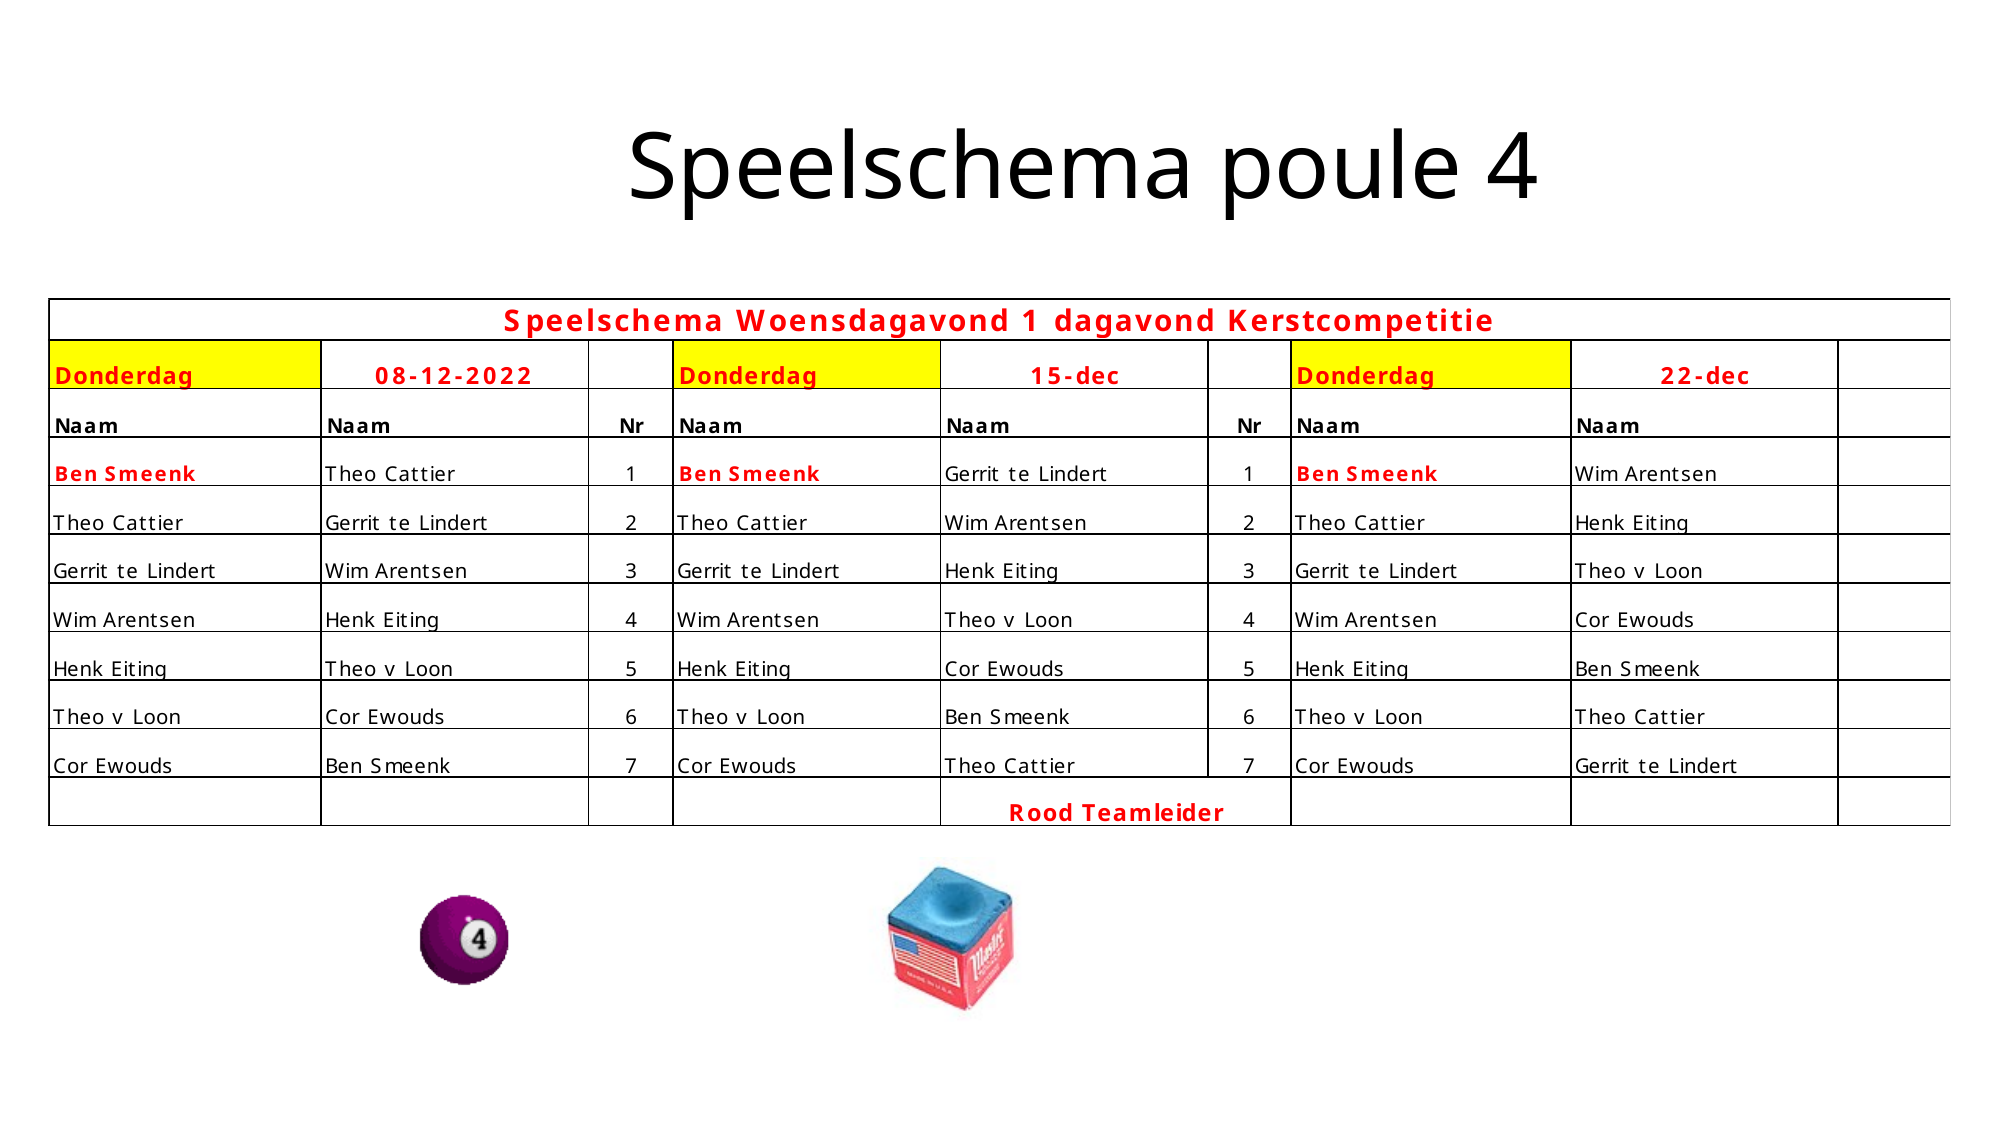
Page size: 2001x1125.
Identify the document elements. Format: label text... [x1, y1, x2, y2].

picture [48, 298, 1952, 827]
picture [845, 857, 1064, 1022]
title Speelschema poule 4 [137, 59, 1863, 278]
picture [417, 892, 512, 987]
